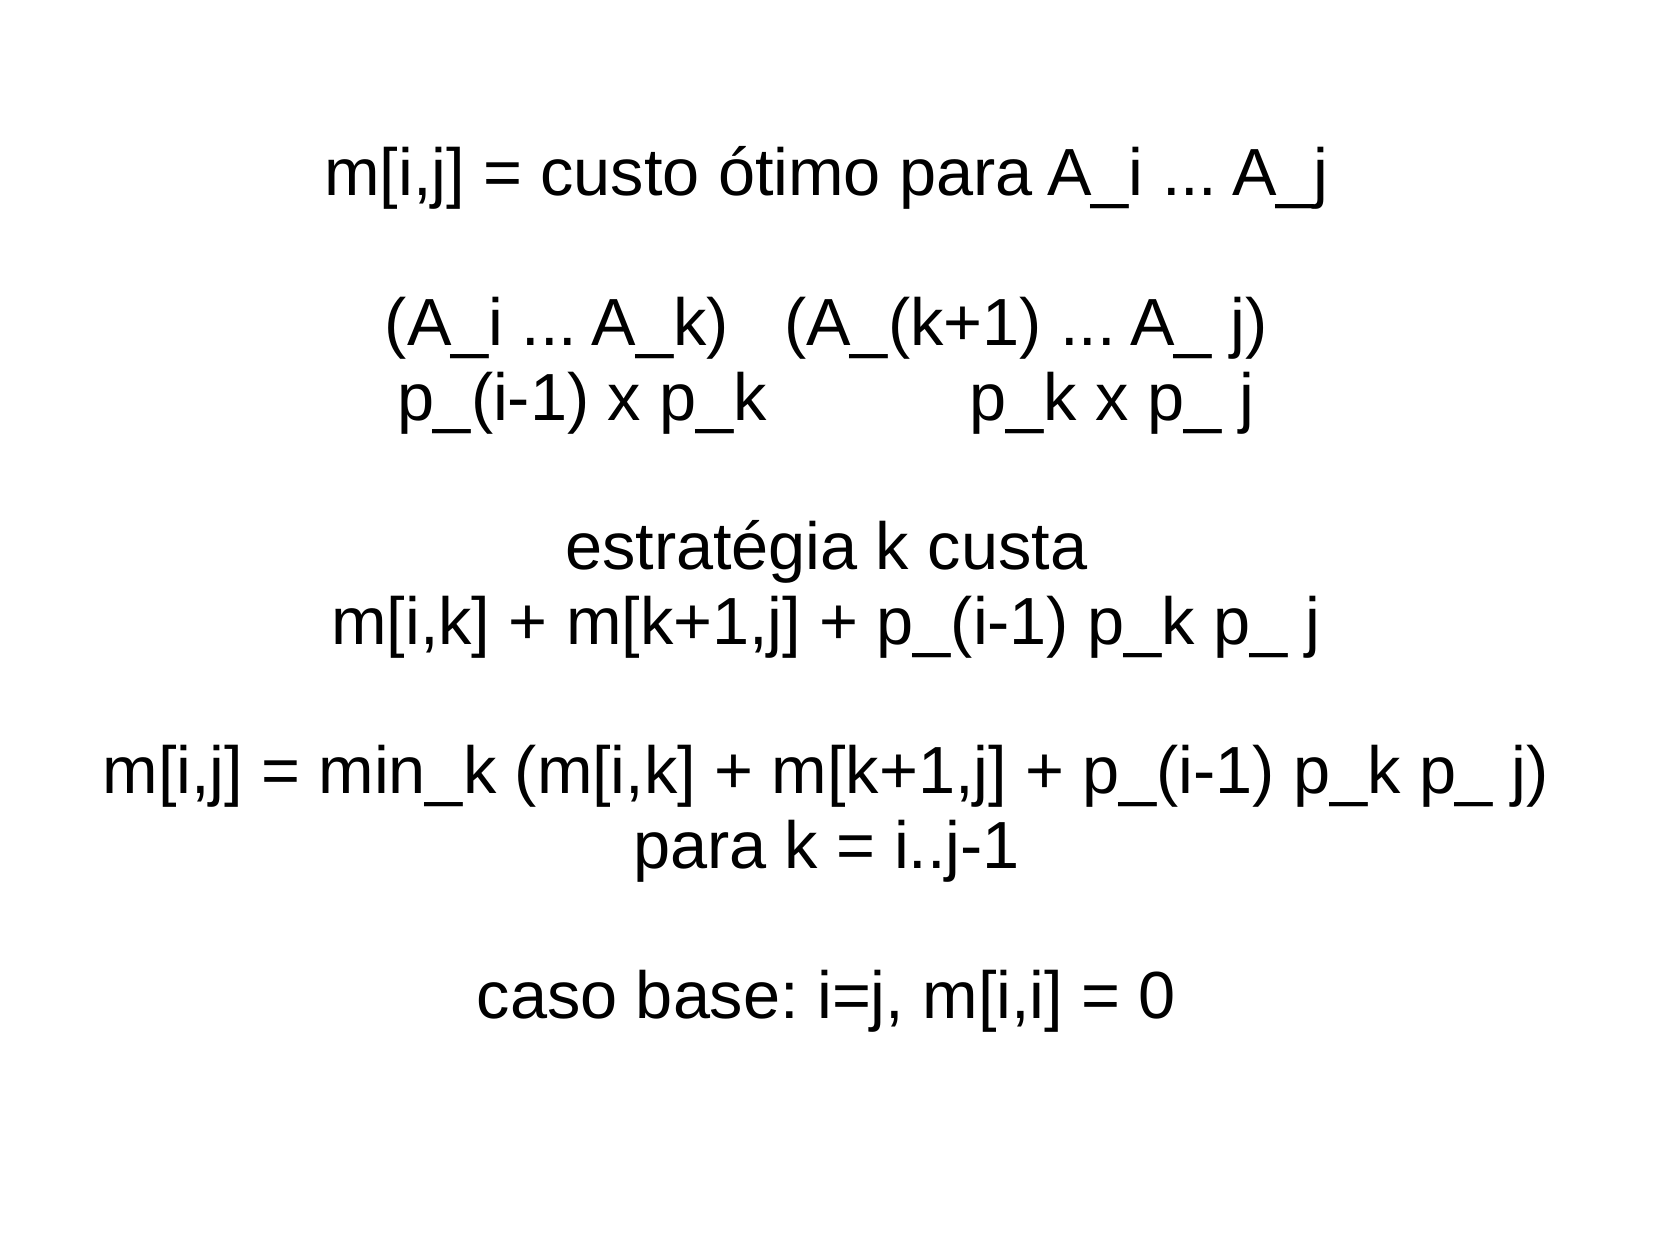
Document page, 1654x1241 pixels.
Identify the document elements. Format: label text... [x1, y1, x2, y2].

subtitle m[i,j] = custo ótimo para A_i ... A_j (A_i ... A_k) (A_(k+1) ... A_ j) p_(i-1) x p_k p_k x p_ j estratégia k custa m[i,k] + m[k+1,j] + p_(i-1) p_k p_ j m[i,j] = min_k (m[i,k] + m[k+1,j] + p_(i-1) p_k p_ j) para k = i..j-1 caso base: i=j, m[i,i] = 0 [82, 59, 1571, 1109]
